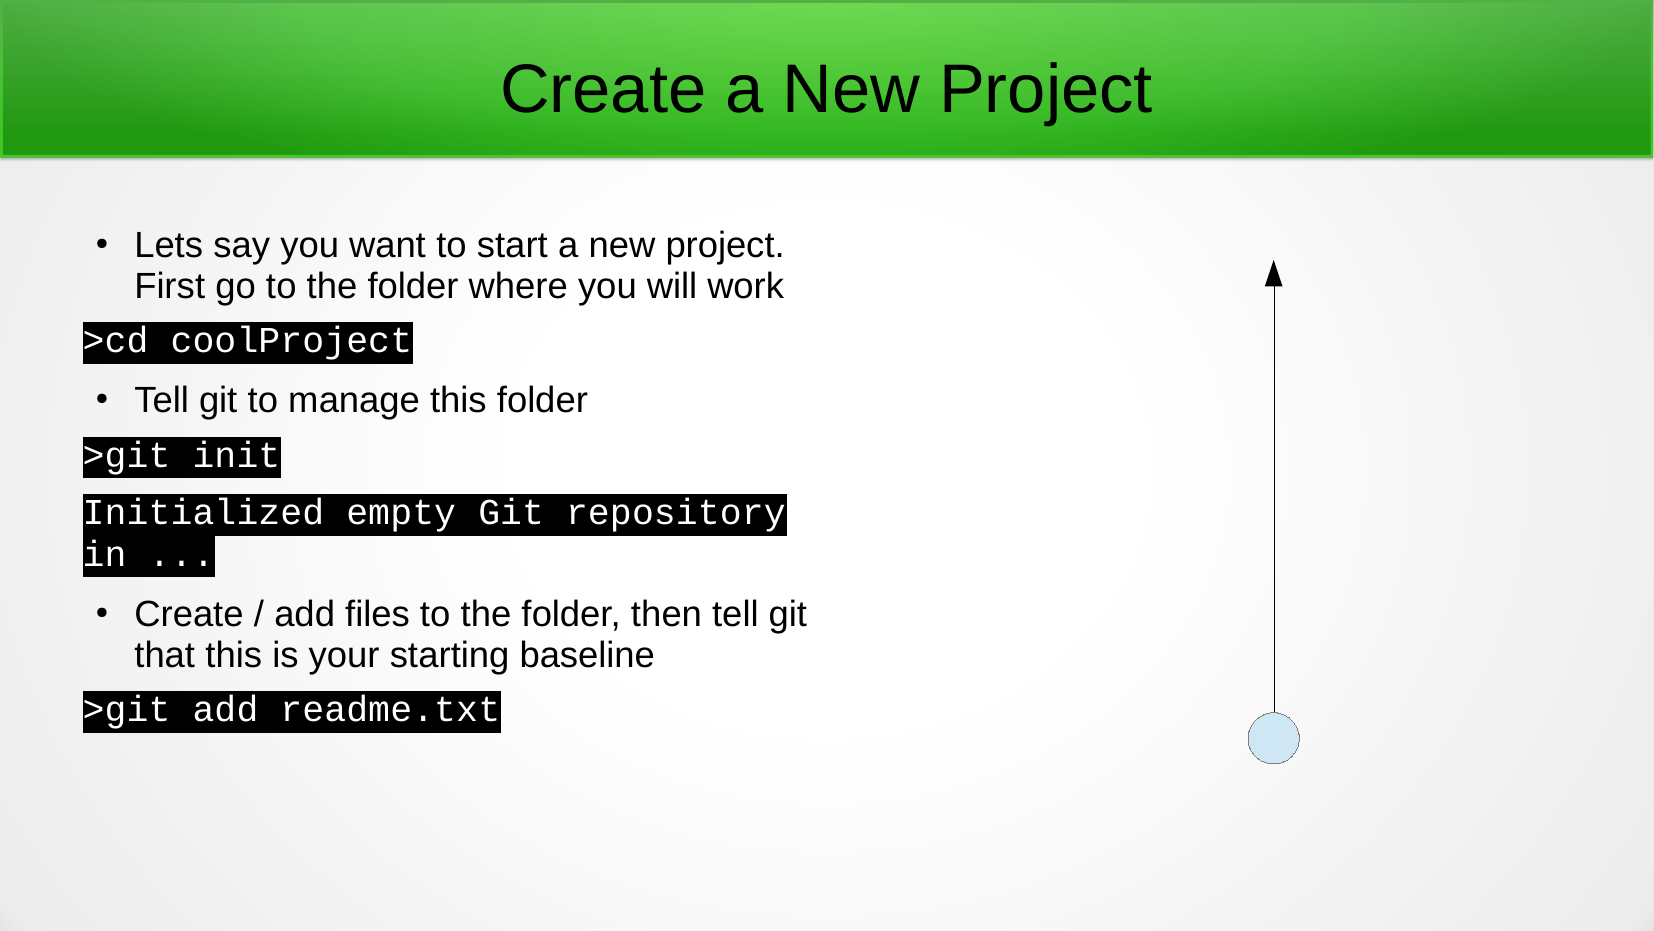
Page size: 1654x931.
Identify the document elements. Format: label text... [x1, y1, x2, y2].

title Create a New Project [82, 35, 1571, 142]
list Lets say you want to start a new project. First go to the folder where you will work >cd coolProject Tell git to manage this folder >git init Initialized empty Git repository in ... Create / add files to the folder, then tell git that this is your starting baseline >git add readme.txt [82, 224, 809, 764]
text_box [1248, 712, 1300, 764]
